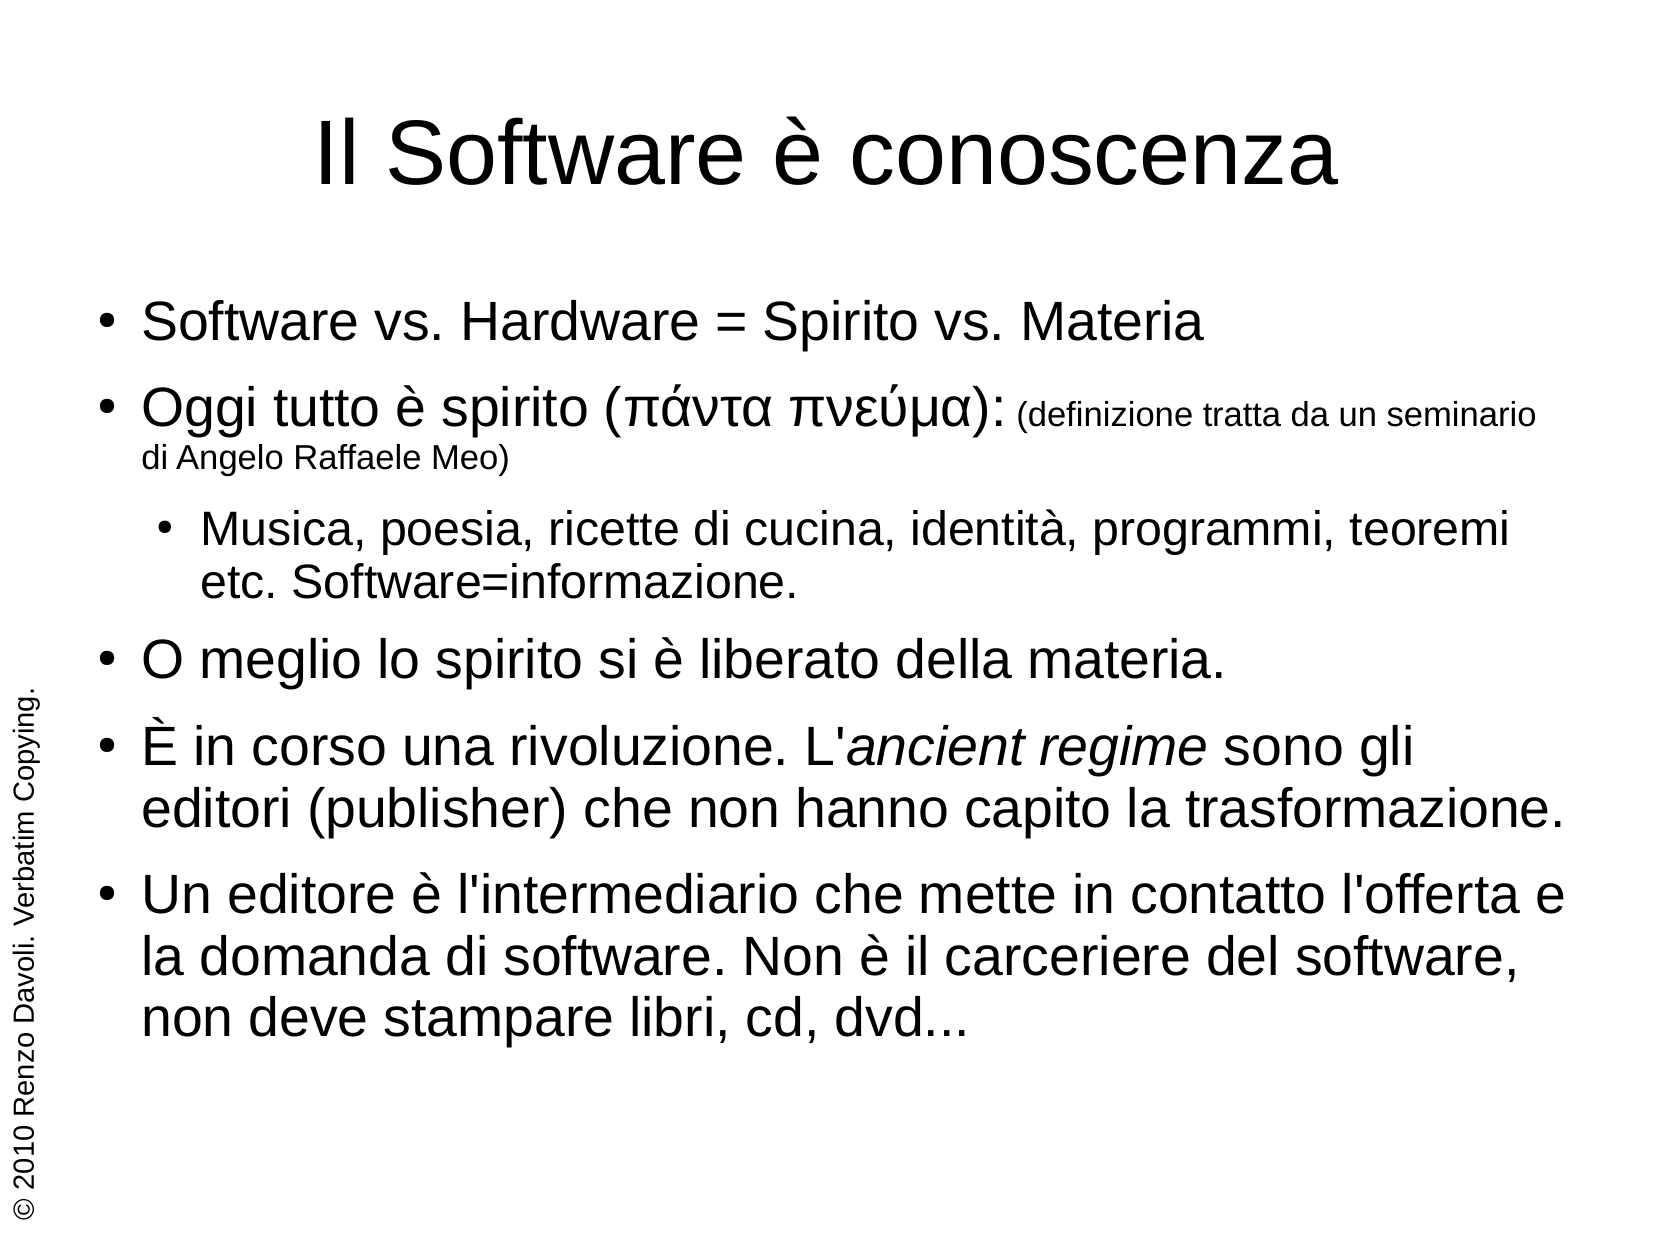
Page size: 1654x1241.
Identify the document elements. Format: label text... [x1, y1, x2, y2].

list Software vs. Hardware = Spirito vs. Materia Oggi tutto è spirito (πάντα πνεύμα): (definizione tratta da un seminario di Angelo Raffaele Meo) Musica, poesia, ricette di cucina, identità, programmi, teoremi etc. Software=informazione. O meglio lo spirito si è liberato della materia. È in corso una rivoluzione. L'ancient regime sono gli editori (publisher) che non hanno capito la trasformazione. Un editore è l'intermediario che mette in contatto l'offerta e la domanda di software. Non è il carceriere del software, non deve stampare libri, cd, dvd... [82, 290, 1571, 1109]
title Il Software è conoscenza [82, 49, 1571, 257]
